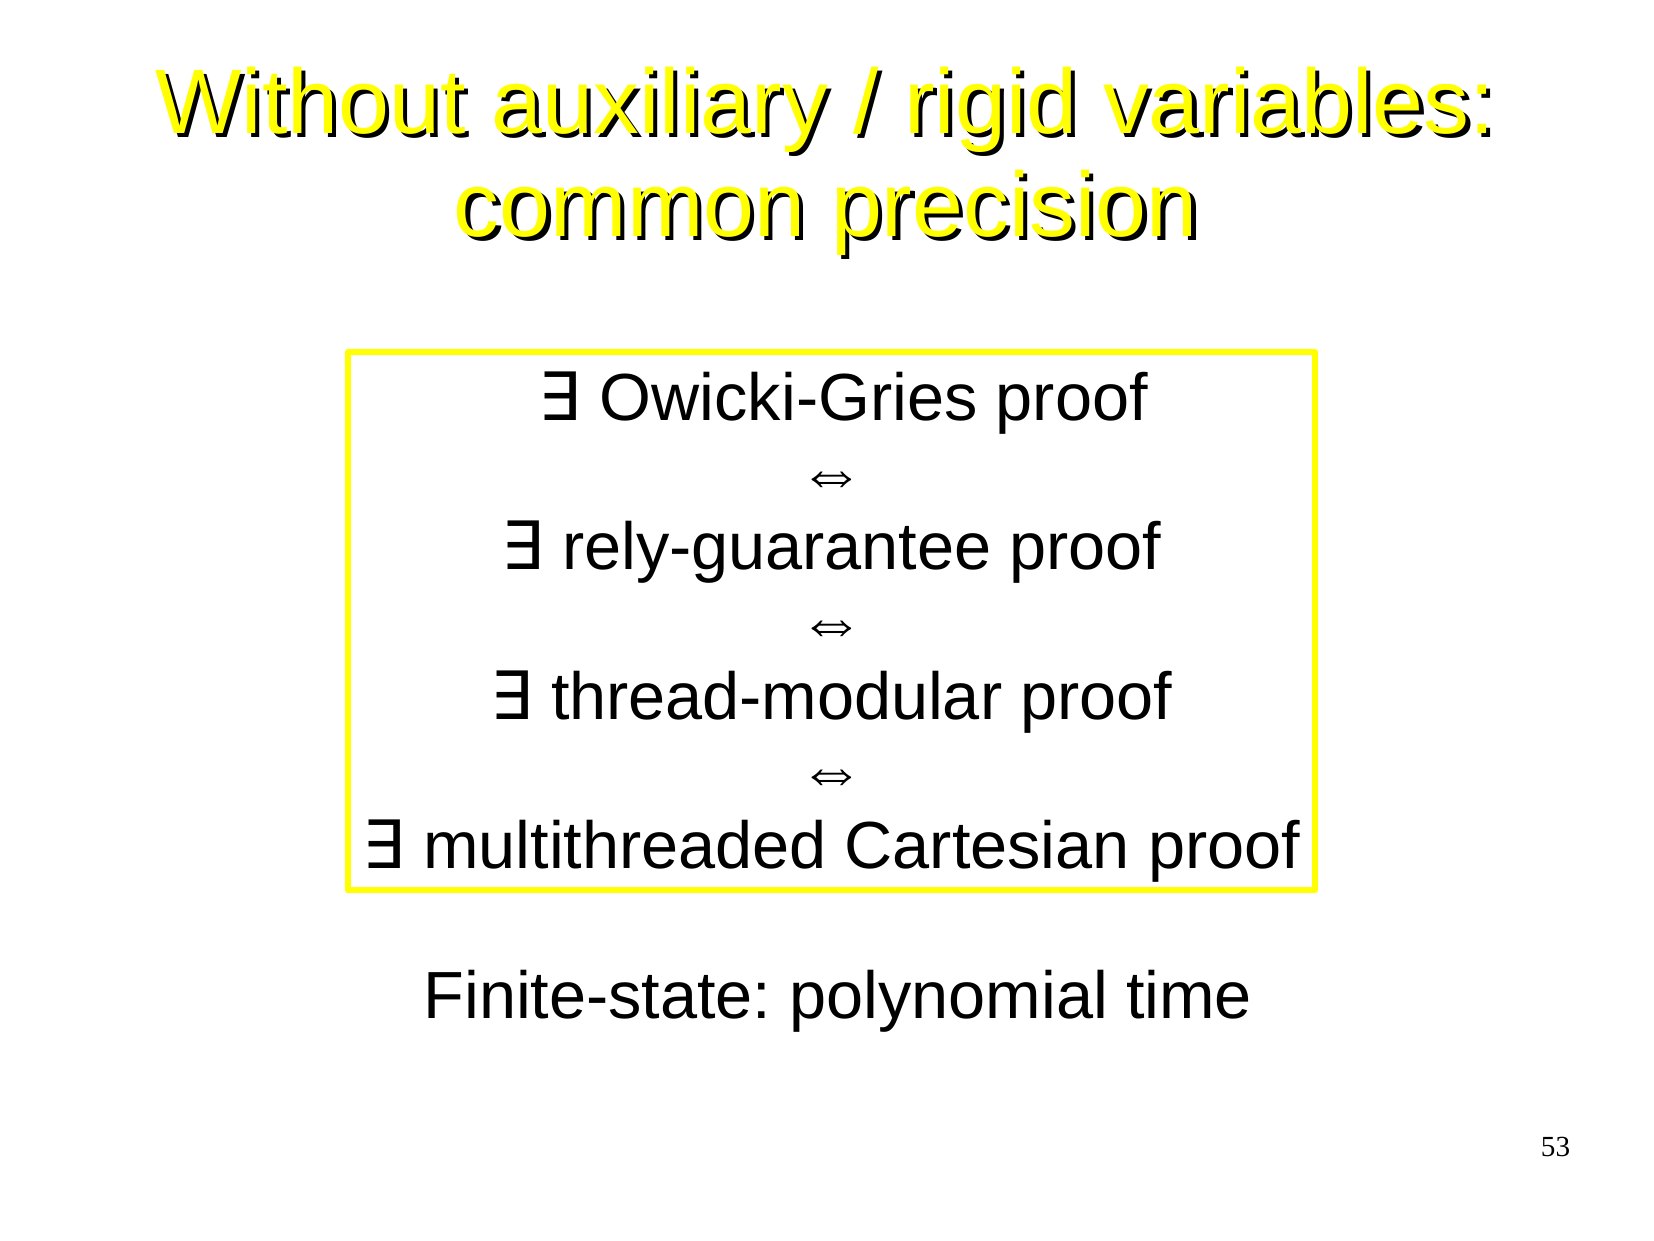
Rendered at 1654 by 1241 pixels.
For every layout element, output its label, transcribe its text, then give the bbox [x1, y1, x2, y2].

subtitle ∃ Owicki-Gries proof ⇔ ∃ rely-guarantee proof ⇔ ∃ thread-modular proof ⇔ ∃ multithreaded Cartesian proof [348, 352, 1316, 891]
title Without auxiliary / rigid variables: common precision [82, 49, 1571, 257]
text_box Finite-state: polynomial time [82, 955, 1571, 1037]
